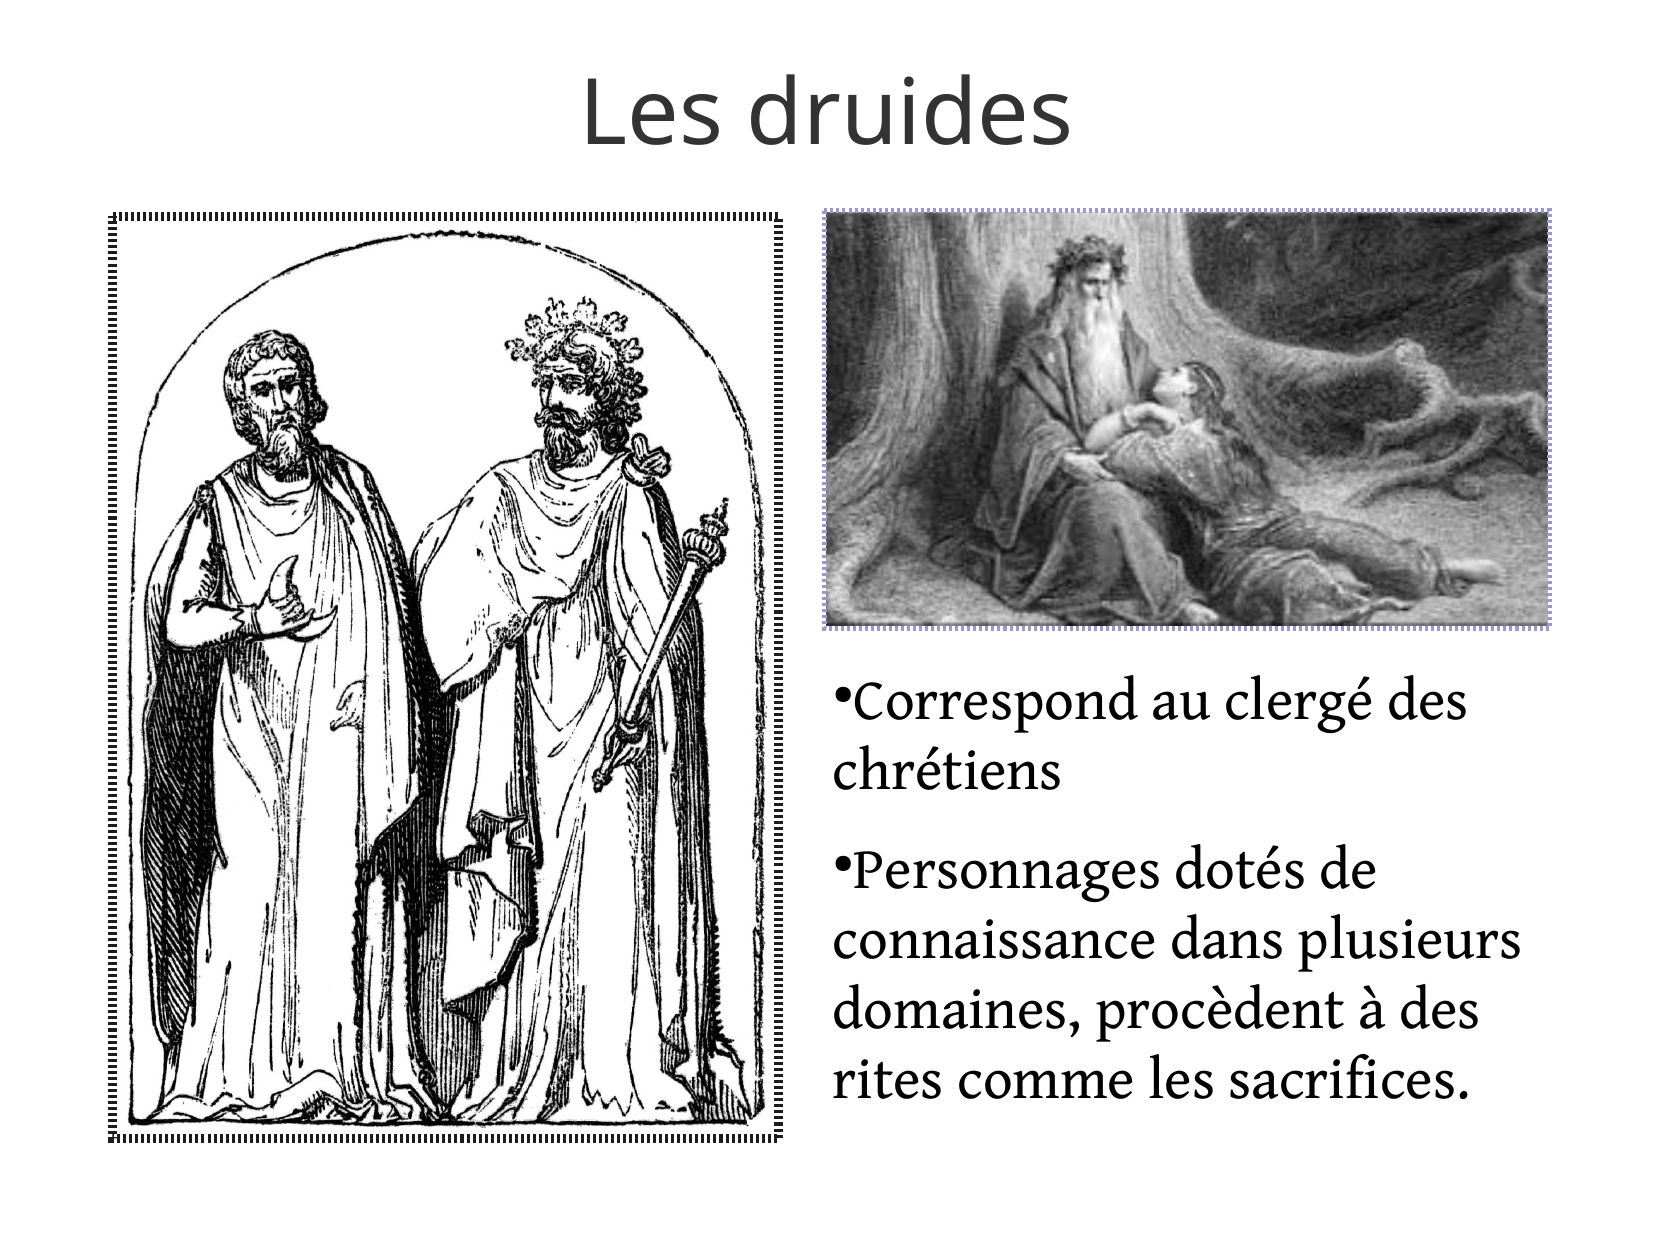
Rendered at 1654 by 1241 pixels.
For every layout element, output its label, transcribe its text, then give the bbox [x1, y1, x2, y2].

title Les druides [82, 48, 1571, 167]
picture [826, 212, 1548, 626]
picture [117, 220, 774, 1134]
list Correspond au clergé des chrétiens Personnages dotés de connaissance dans plusieurs domaines, procèdent à des rites comme les sacrifices. [832, 661, 1560, 1164]
